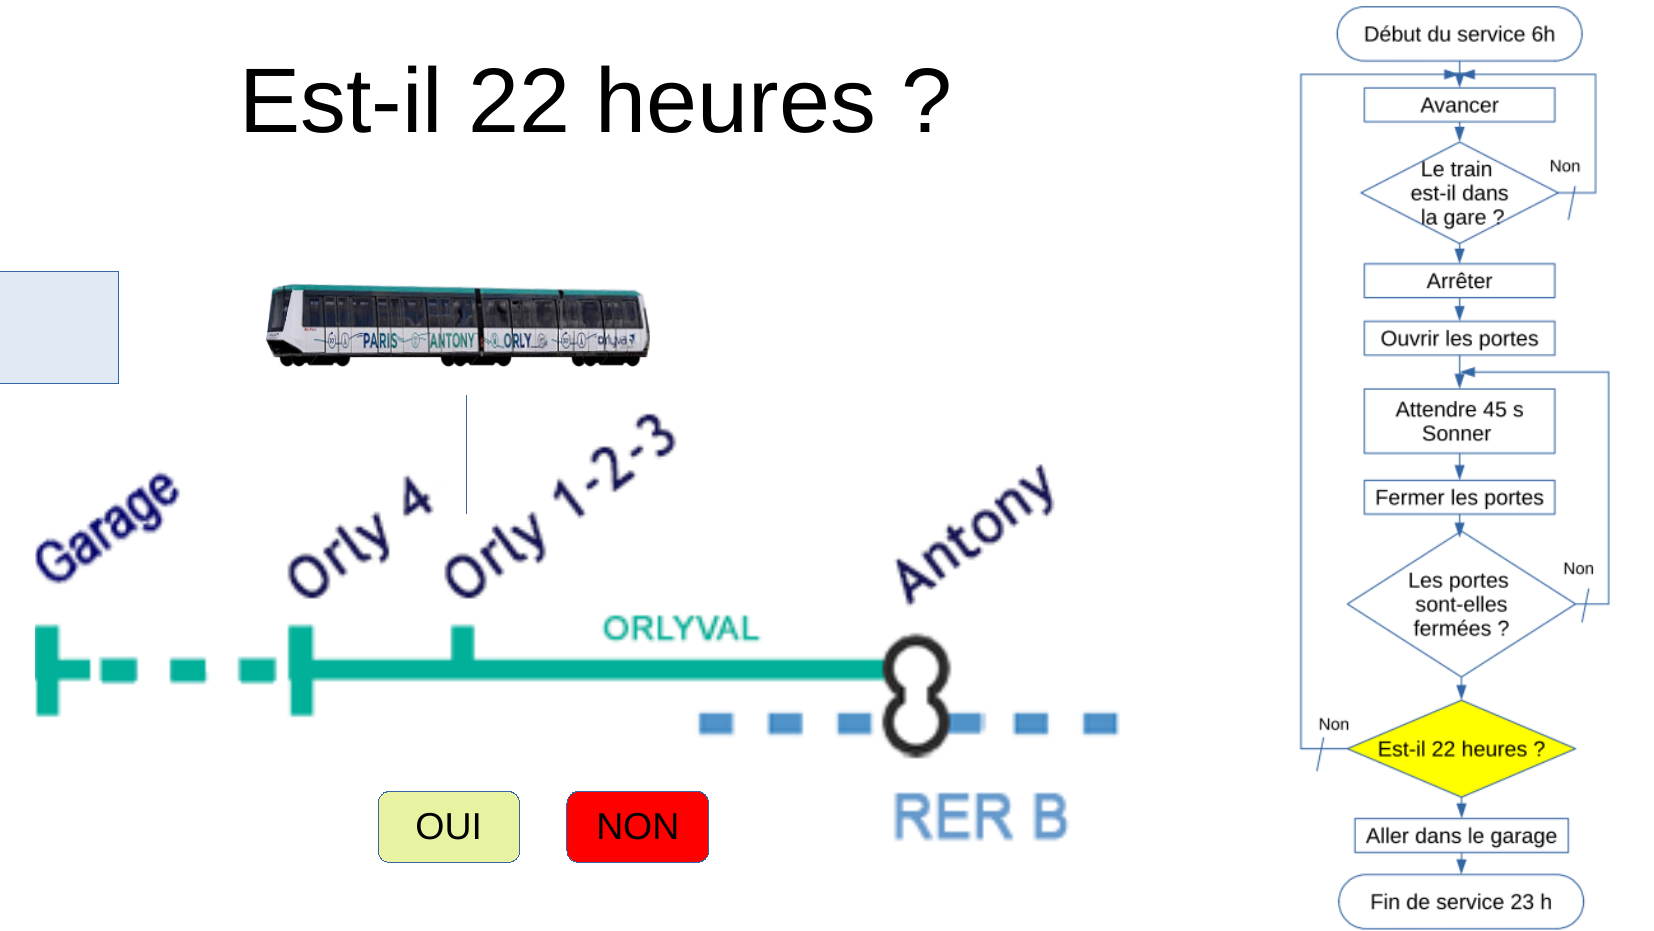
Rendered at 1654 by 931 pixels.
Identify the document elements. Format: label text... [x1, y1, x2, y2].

text_box [0, 271, 119, 384]
title Est-il 22 heures ? [35, 0, 1158, 203]
picture [265, 283, 650, 367]
picture [1291, 5, 1625, 931]
text_box NON [566, 791, 709, 863]
text_box OUI [378, 791, 520, 863]
picture [35, 383, 1123, 886]
